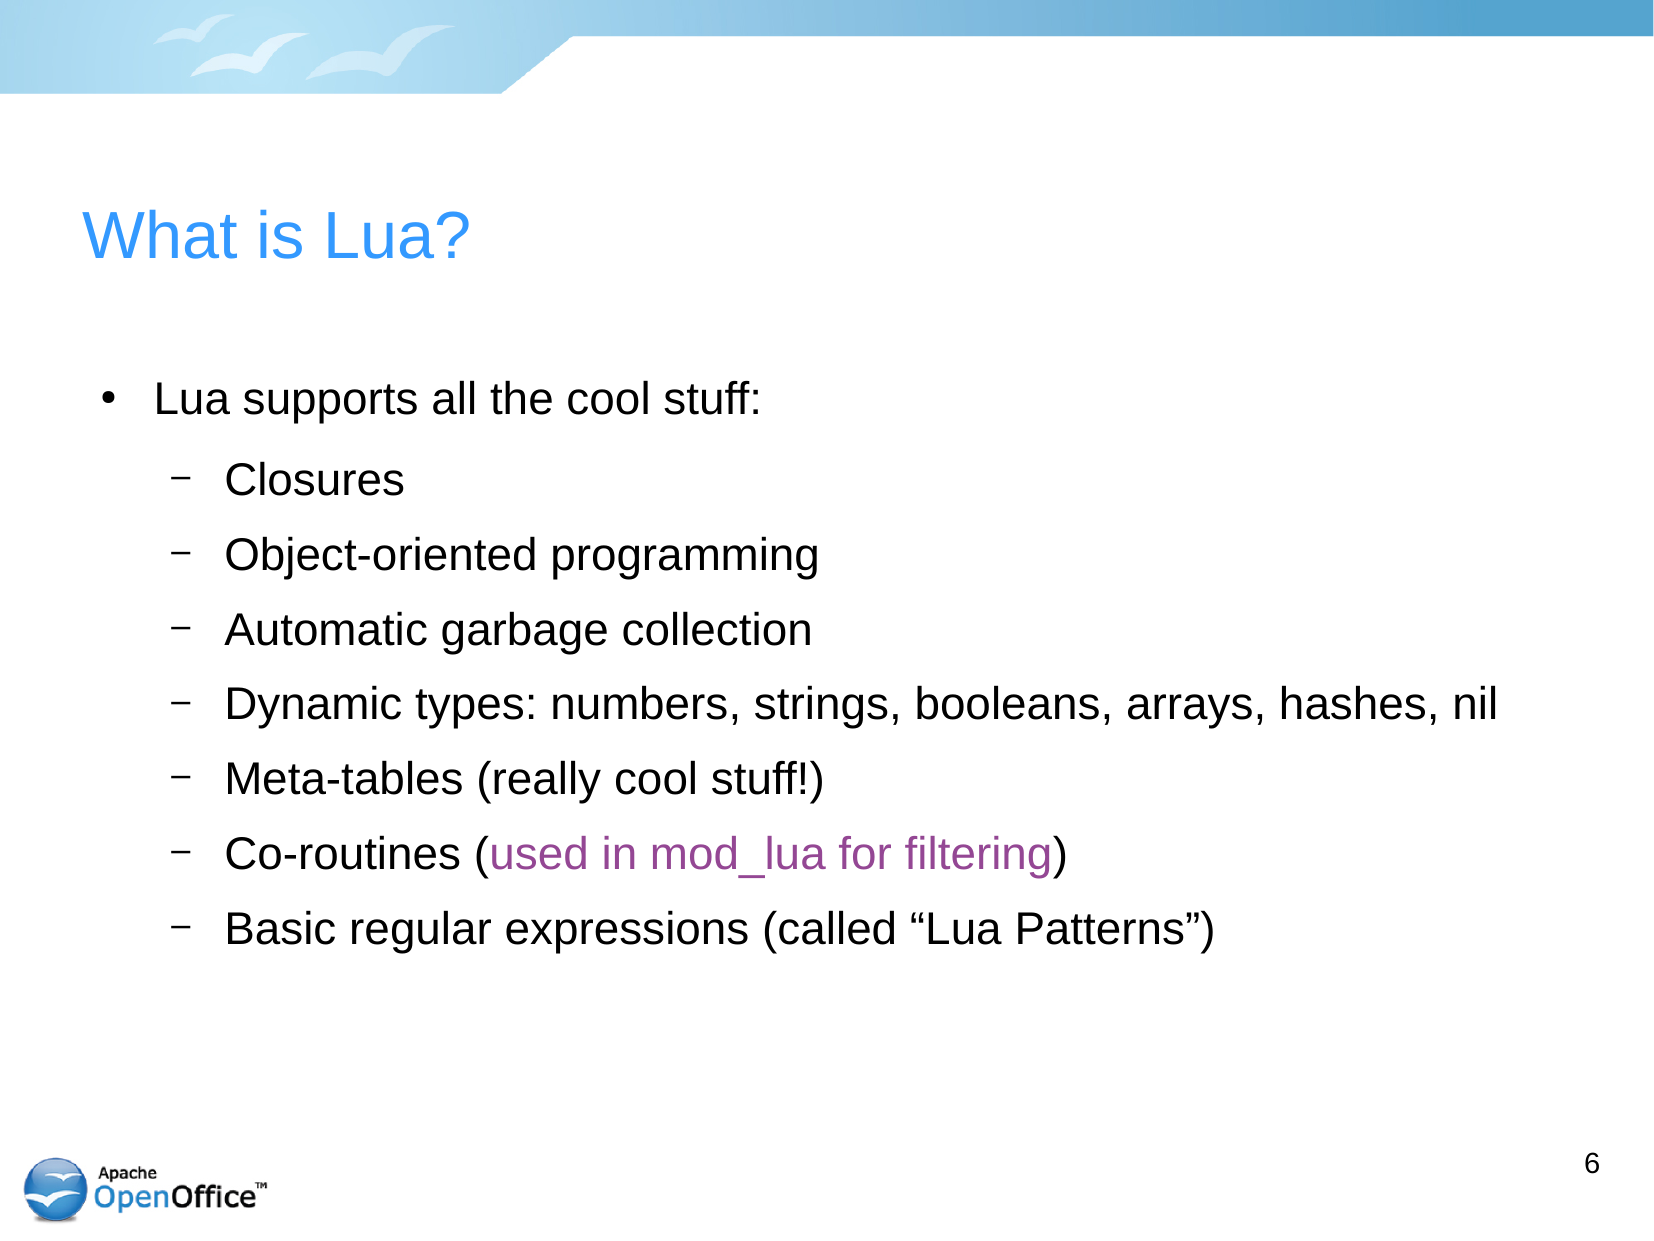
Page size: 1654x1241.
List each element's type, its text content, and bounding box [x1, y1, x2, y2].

picture [0, 0, 1654, 1241]
list Lua supports all the cool stuff: Closures Object-oriented programming Automatic garbage collection Dynamic types: numbers, strings, booleans, arrays, hashes, nil Meta-tables (really cool stuff!) Co-routines (used in mod_lua for filtering) Basic regular expressions (called “Lua Patterns”) [82, 372, 1571, 1093]
title What is Lua? [82, 132, 1571, 340]
